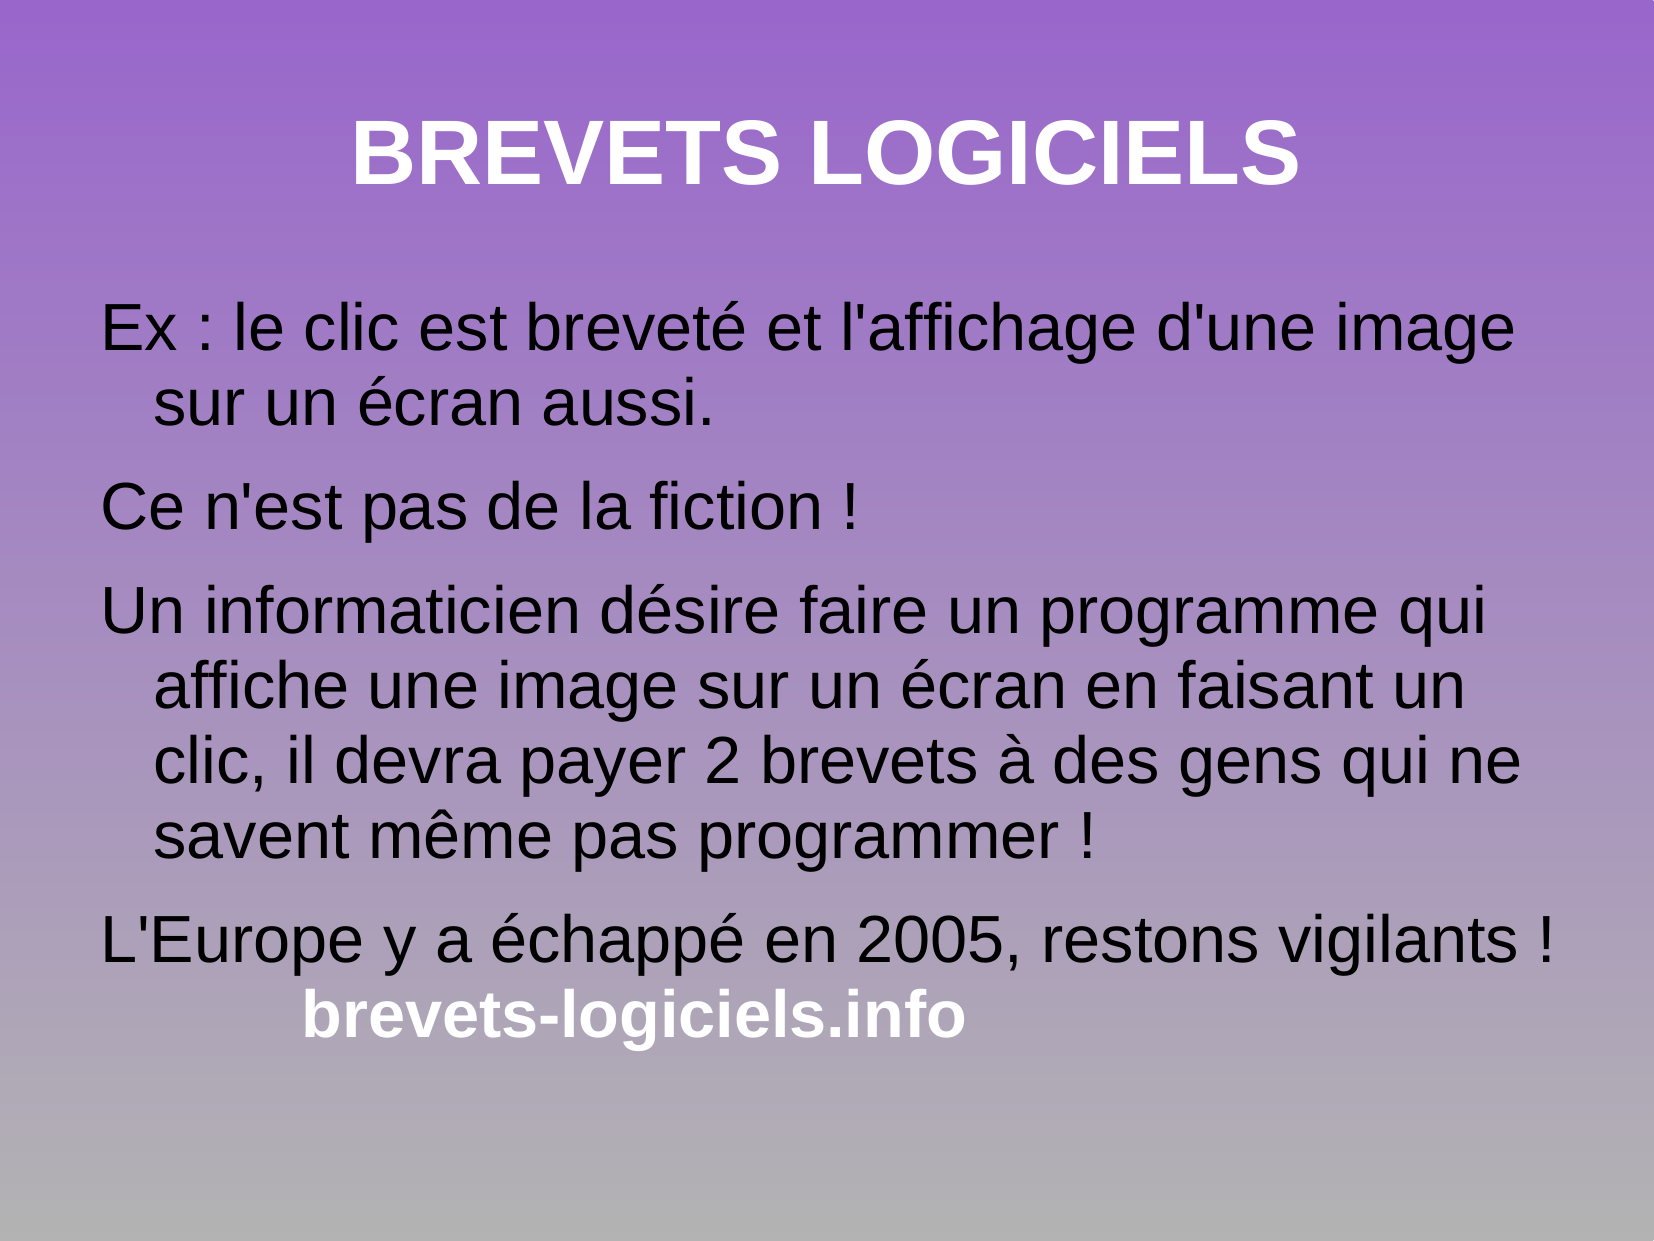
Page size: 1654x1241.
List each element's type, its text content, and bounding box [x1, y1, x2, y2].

title BREVETS LOGICIELS [82, 49, 1571, 257]
text_box [82, 290, 1571, 1109]
